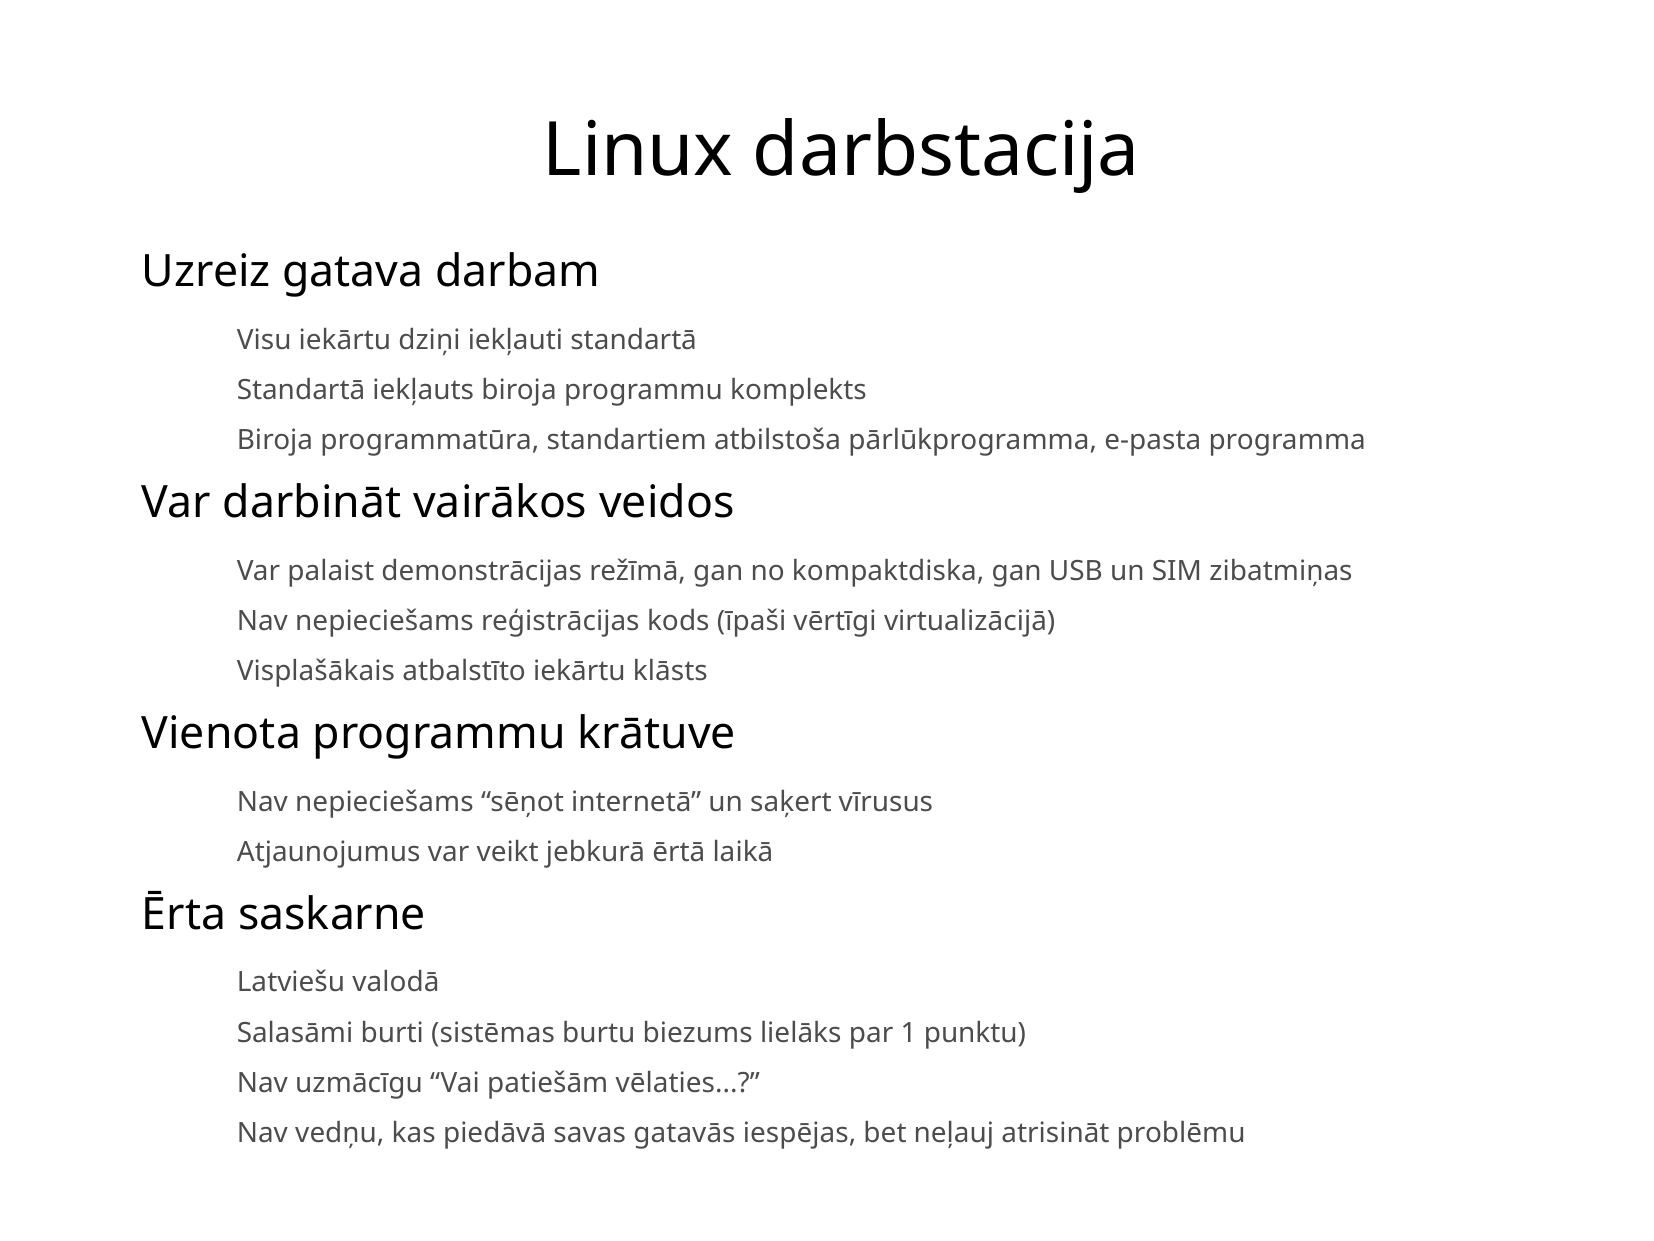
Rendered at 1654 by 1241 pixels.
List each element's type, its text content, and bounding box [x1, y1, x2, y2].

title Linux darbstacija [159, 88, 1524, 205]
list Uzreiz gatava darbam Visu iekārtu dziņi iekļauti standartā Standartā iekļauts biroja programmu komplekts Biroja programmatūra, standartiem atbilstoša pārlūkprogramma, e-pasta programma Var darbināt vairākos veidos Var palaist demonstrācijas režīmā, gan no kompaktdiska, gan USB un SIM zibatmiņas Nav nepieciešams reģistrācijas kods (īpaši vērtīgi virtualizācijā) Visplašākais atbalstīto iekārtu klāsts Vienota programmu krātuve Nav nepieciešams “sēņot internetā” un saķert vīrusus Atjaunojumus var veikt jebkurā ērtā laikā Ērta saskarne Latviešu valodā Salasāmi burti (sistēmas burtu biezums lielāks par 1 punktu) Nav uzmācīgu “Vai patiešām vēlaties...?” Nav vedņu, kas piedāvā savas gatavās iespējas, bet neļauj atrisināt problēmu [94, 238, 1583, 1158]
